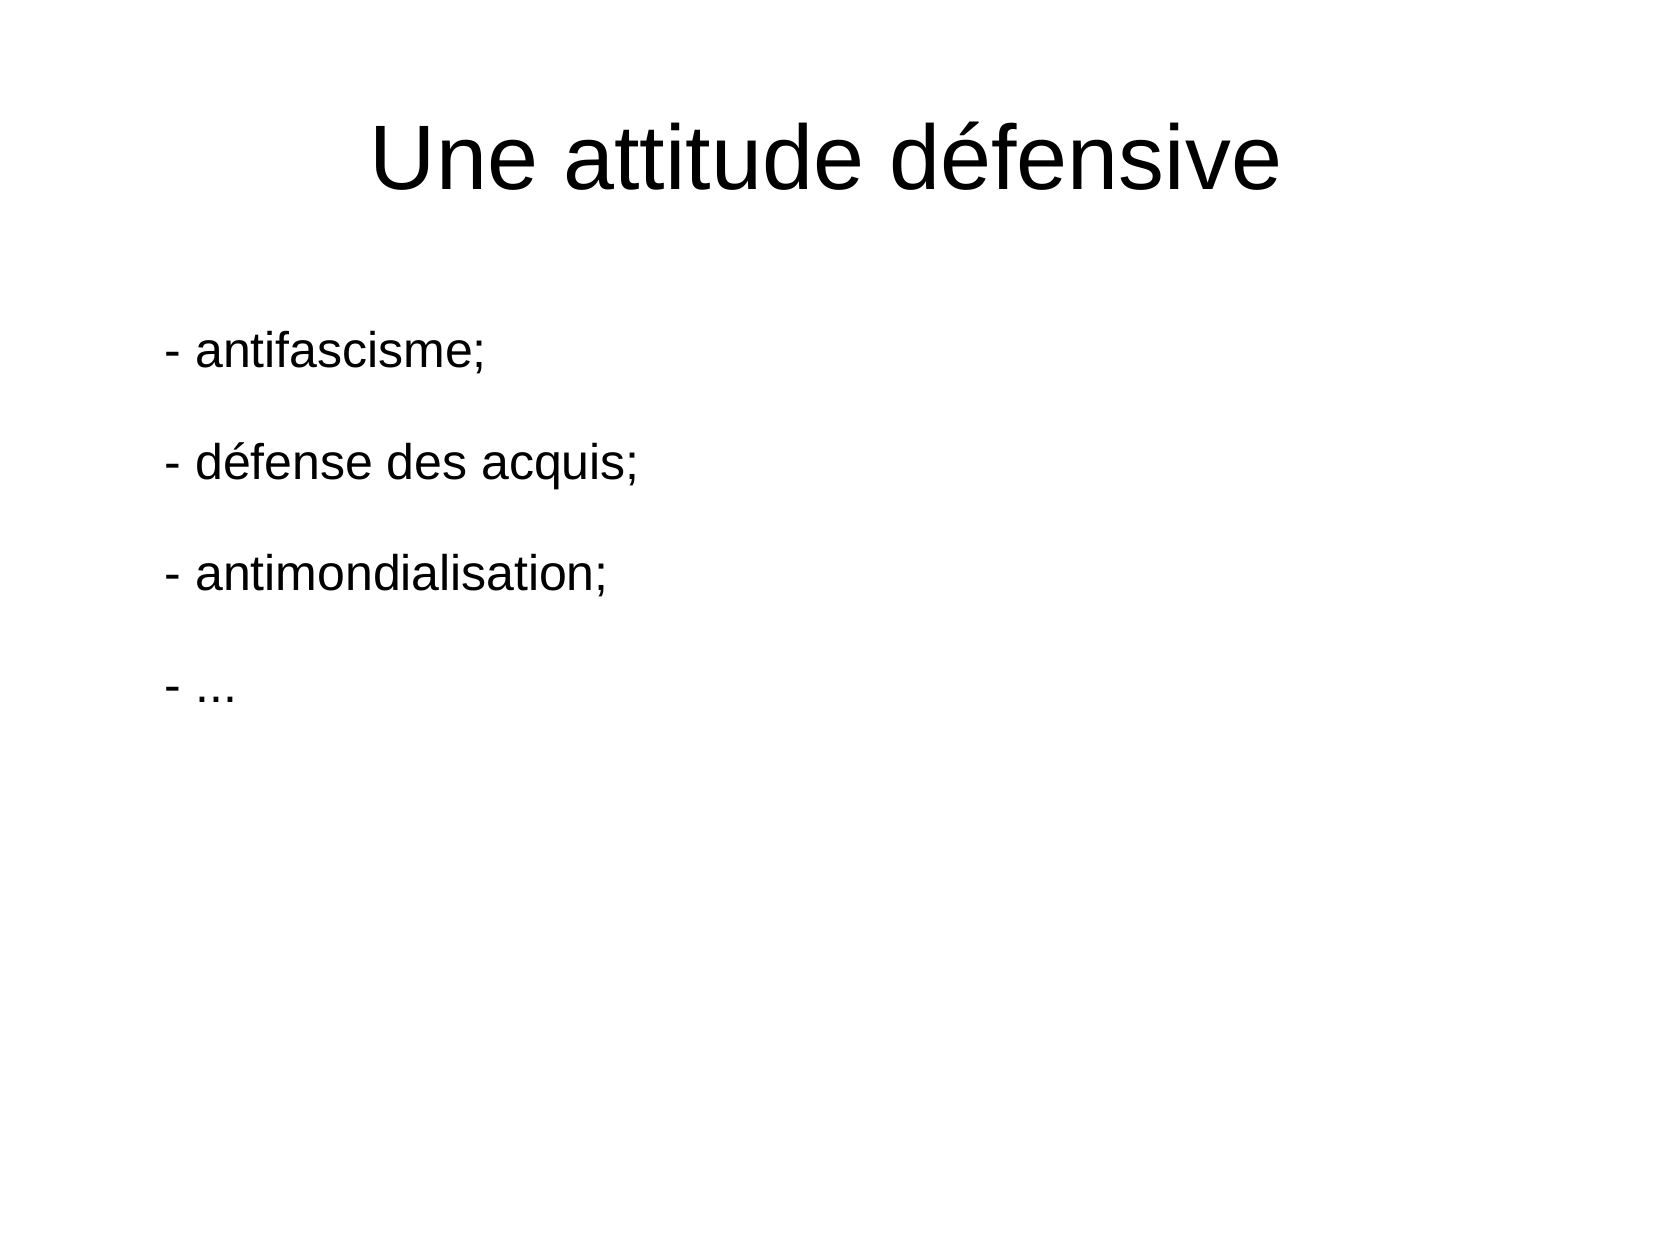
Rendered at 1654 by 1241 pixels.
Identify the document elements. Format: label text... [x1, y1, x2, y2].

title Une attitude défensive [82, 49, 1571, 257]
text_box - antifascisme; - défense des acquis; - antimondialisation; - ... [150, 315, 655, 721]
